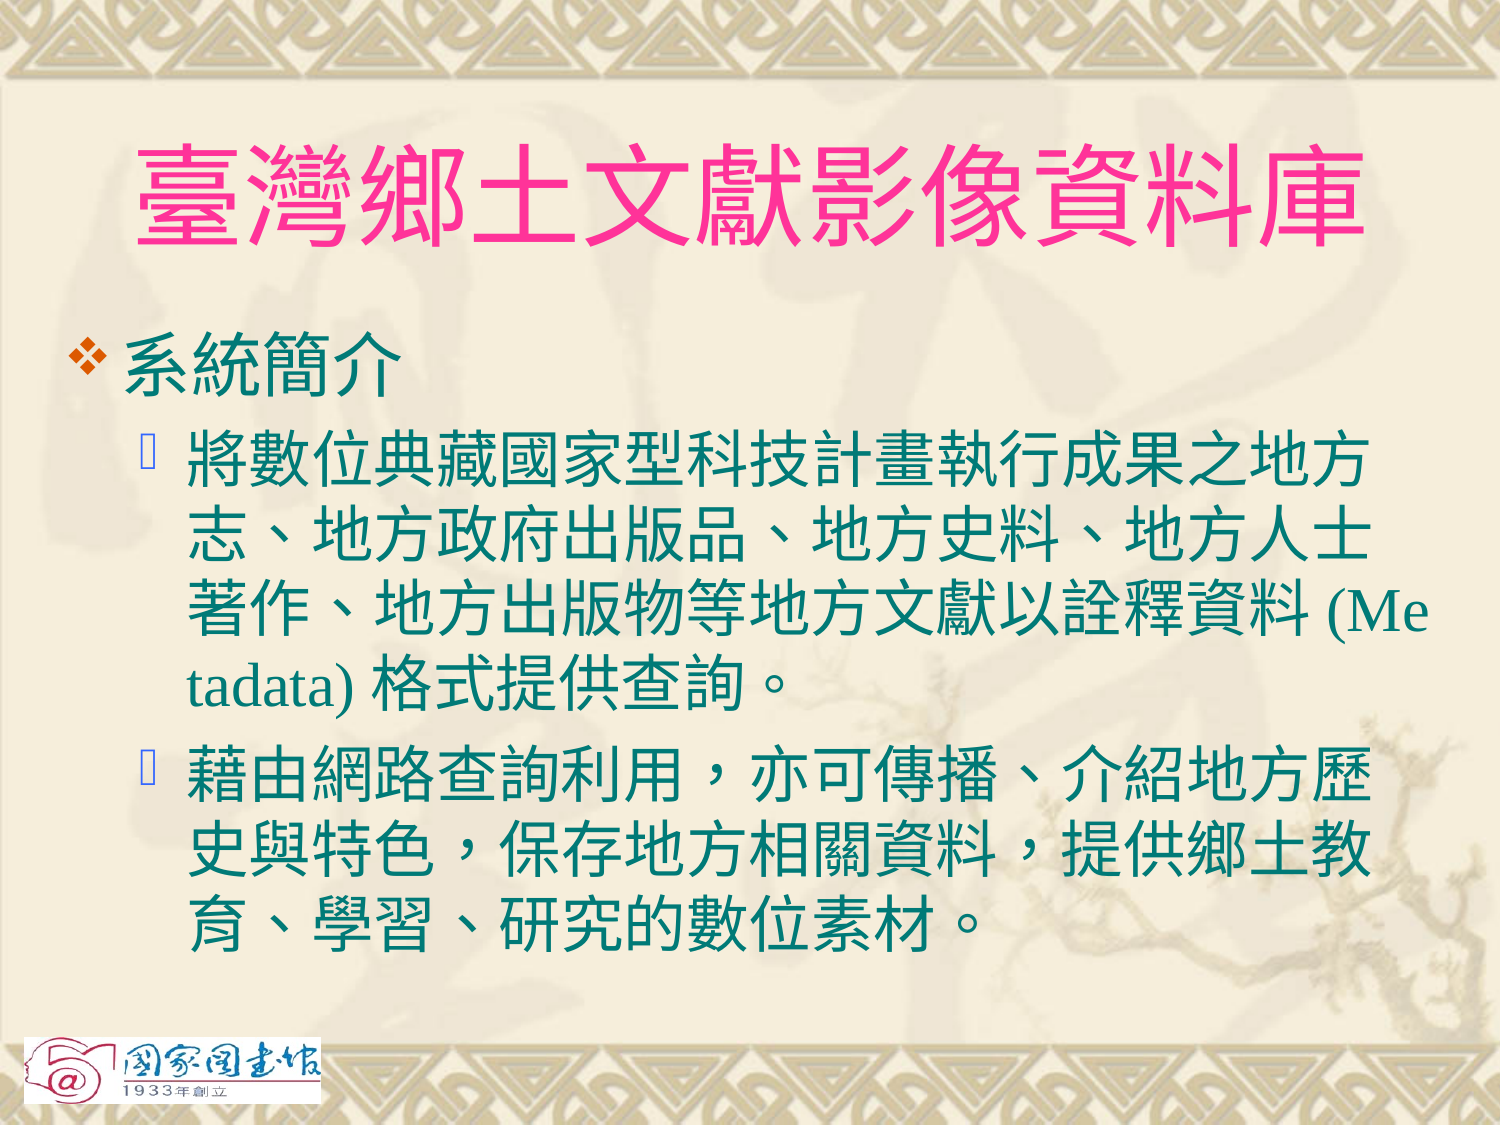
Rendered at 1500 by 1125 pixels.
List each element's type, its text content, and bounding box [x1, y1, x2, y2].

picture [0, 0, 1500, 1125]
list 系統簡介 將數位典藏國家型科技計畫執行成果之地方志、地方政府出版品、地方史料、地方人士著作、地方出版物等地方文獻以詮釋資料(Metadata)格式提供查詢。 藉由網路查詢利用，亦可傳播、介紹地方歷史與特色，保存地方相關資料，提供鄉土教育、學習、研究的數位素材。 [49, 312, 1451, 1001]
title 臺灣鄉土文獻影像資料庫 [49, 99, 1451, 288]
